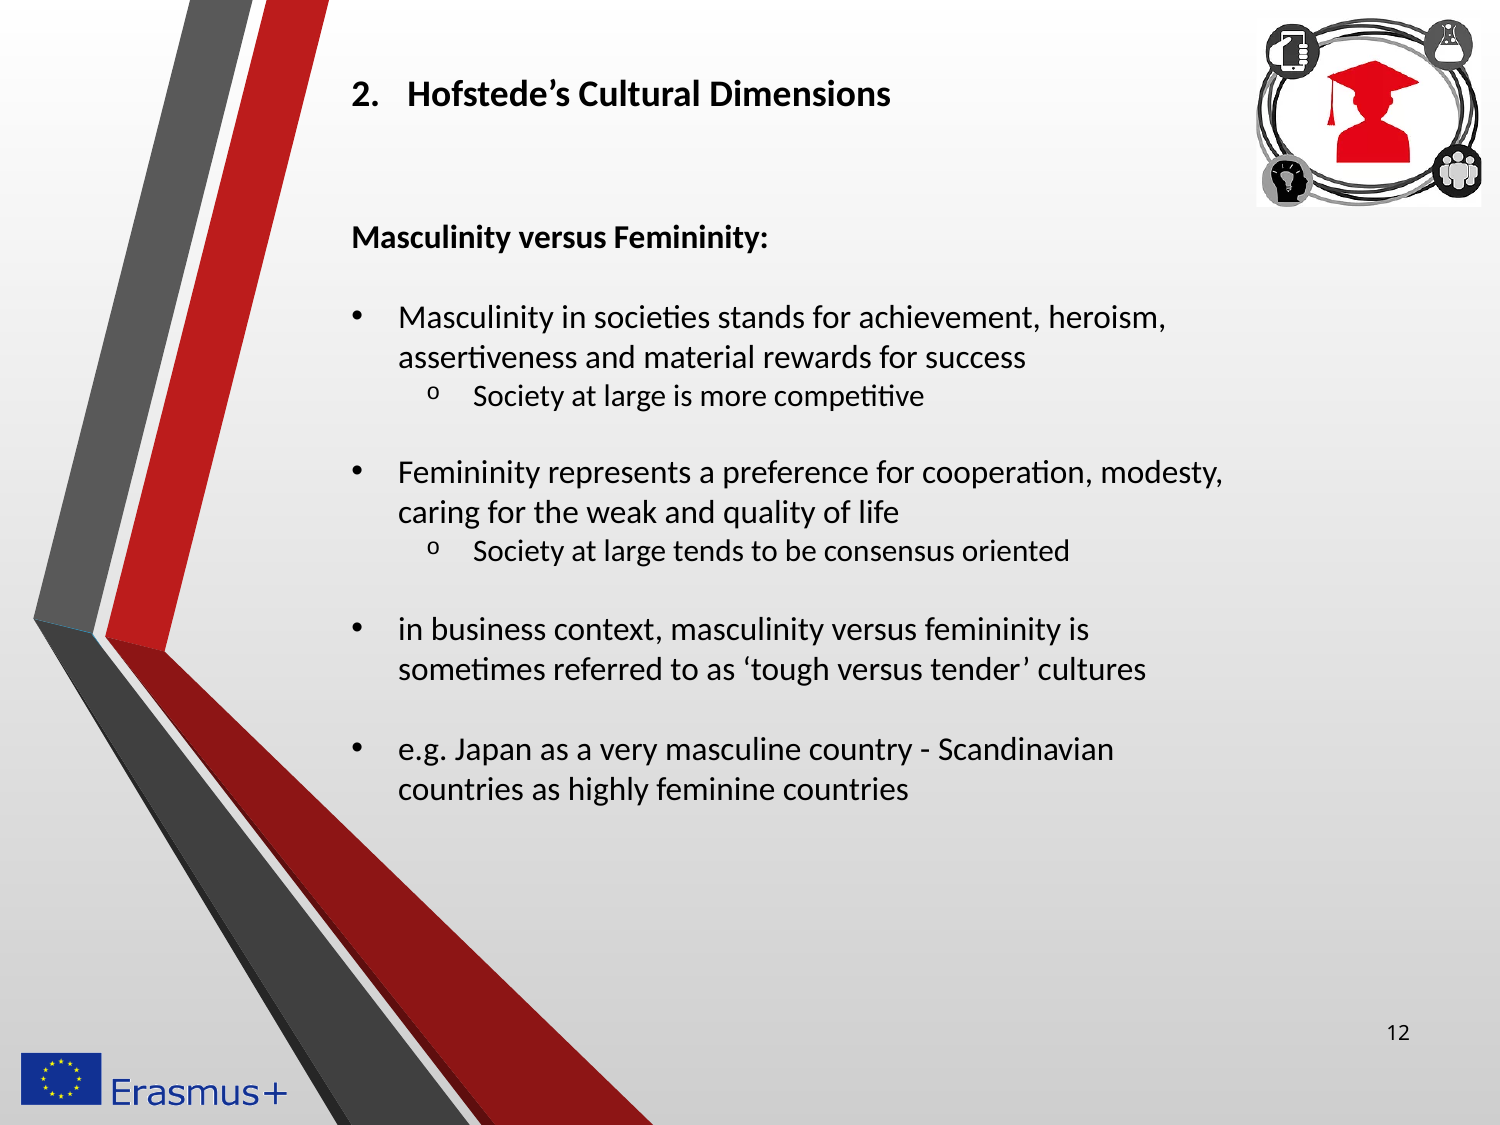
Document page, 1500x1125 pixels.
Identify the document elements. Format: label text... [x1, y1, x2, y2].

chart [1257, 19, 1483, 209]
slide_number <numer> [1357, 1003, 1425, 1064]
picture [5, 1037, 302, 1120]
text_box Masculinity versus Femininity: Masculinity in societies stands for achievement, heroism, assertiveness and material rewards for success Society at large is more competitive Femininity represents a preference for cooperation, modesty, caring for the weak and quality of life Society at large tends to be consensus oriented in business context, masculinity versus femininity is sometimes referred to as ‘tough versus tender’ cultures e.g. Japan as a very masculine country - Scandinavian countries as highly feminine countries [336, 208, 1258, 815]
picture [1256, 18, 1482, 207]
text_box Hofstede’s Cultural Dimensions [336, 61, 1247, 122]
